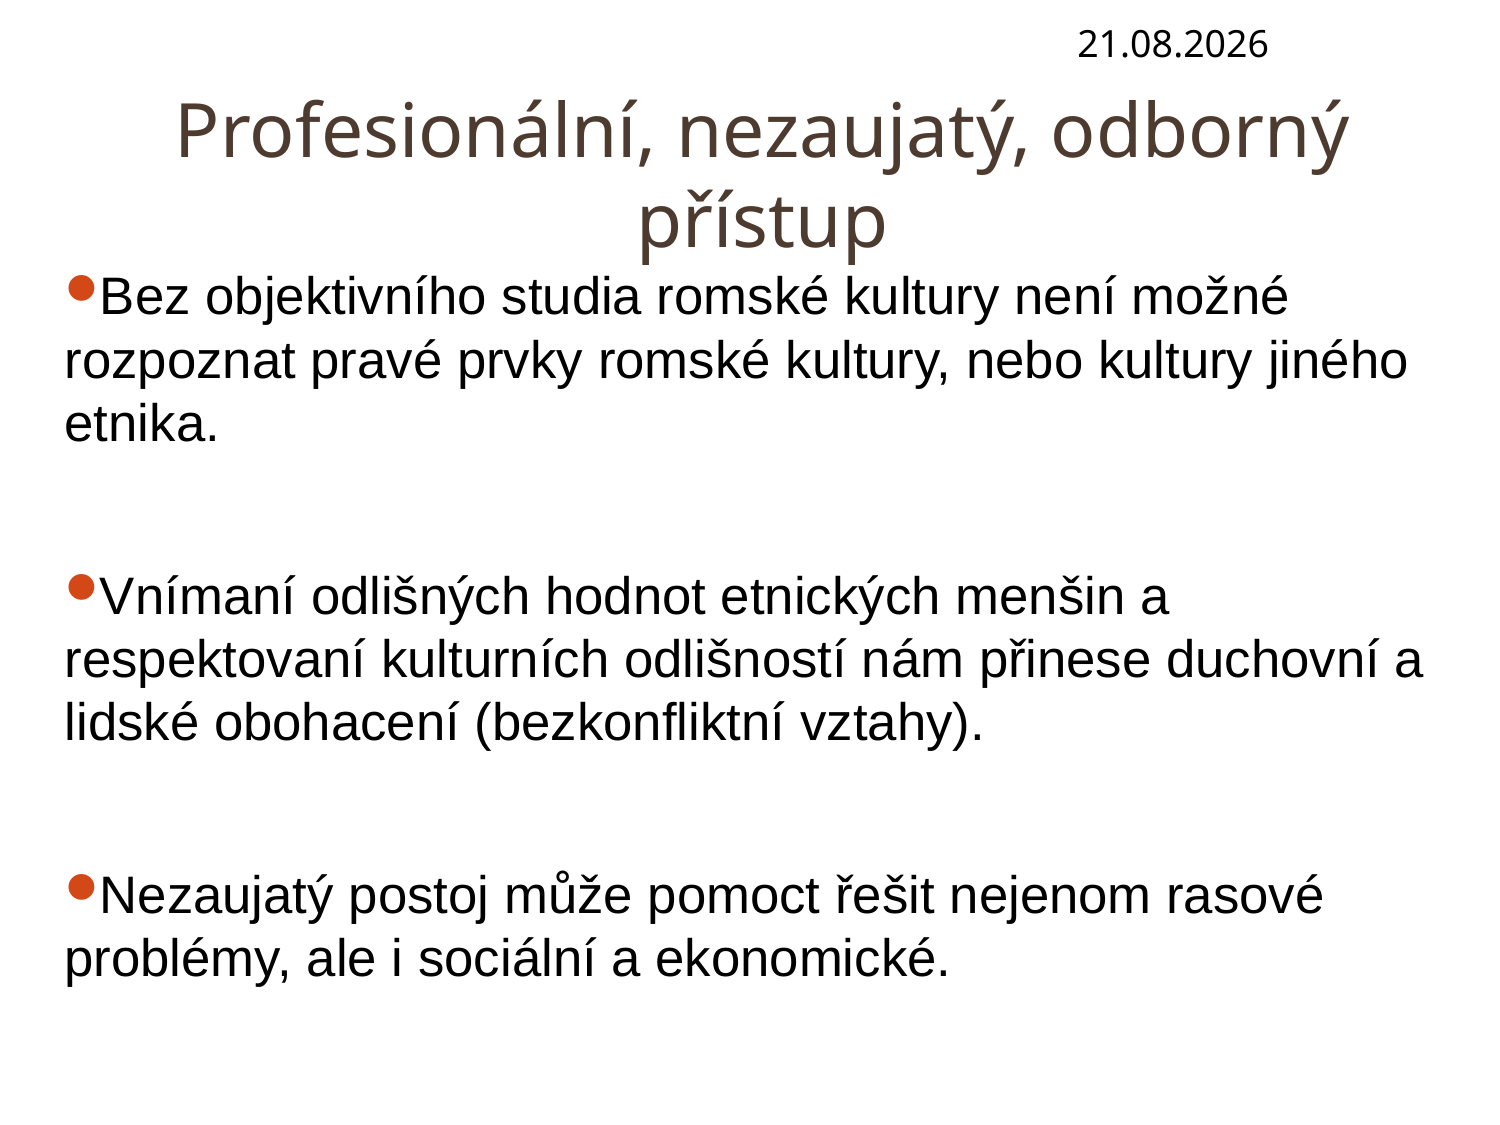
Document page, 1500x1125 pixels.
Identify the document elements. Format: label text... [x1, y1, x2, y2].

title Profesionální, nezaujatý, odborný přístup [50, 75, 1475, 213]
list Bez objektivního studia romské kultury není možné rozpoznat pravé prvky romské kultury, nebo kultury jiného etnika. Vnímaní odlišných hodnot etnických menšin a respektovaní kulturních odlišností nám přinese duchovní a lidské obohacení (bezkonfliktní vztahy). Nezaujatý postoj může pomoct řešit nejenom rasové problémy, ale i sociální a ekonomické. [50, 254, 1475, 998]
text_box 14.04.2020 [1062, 12, 1475, 60]
